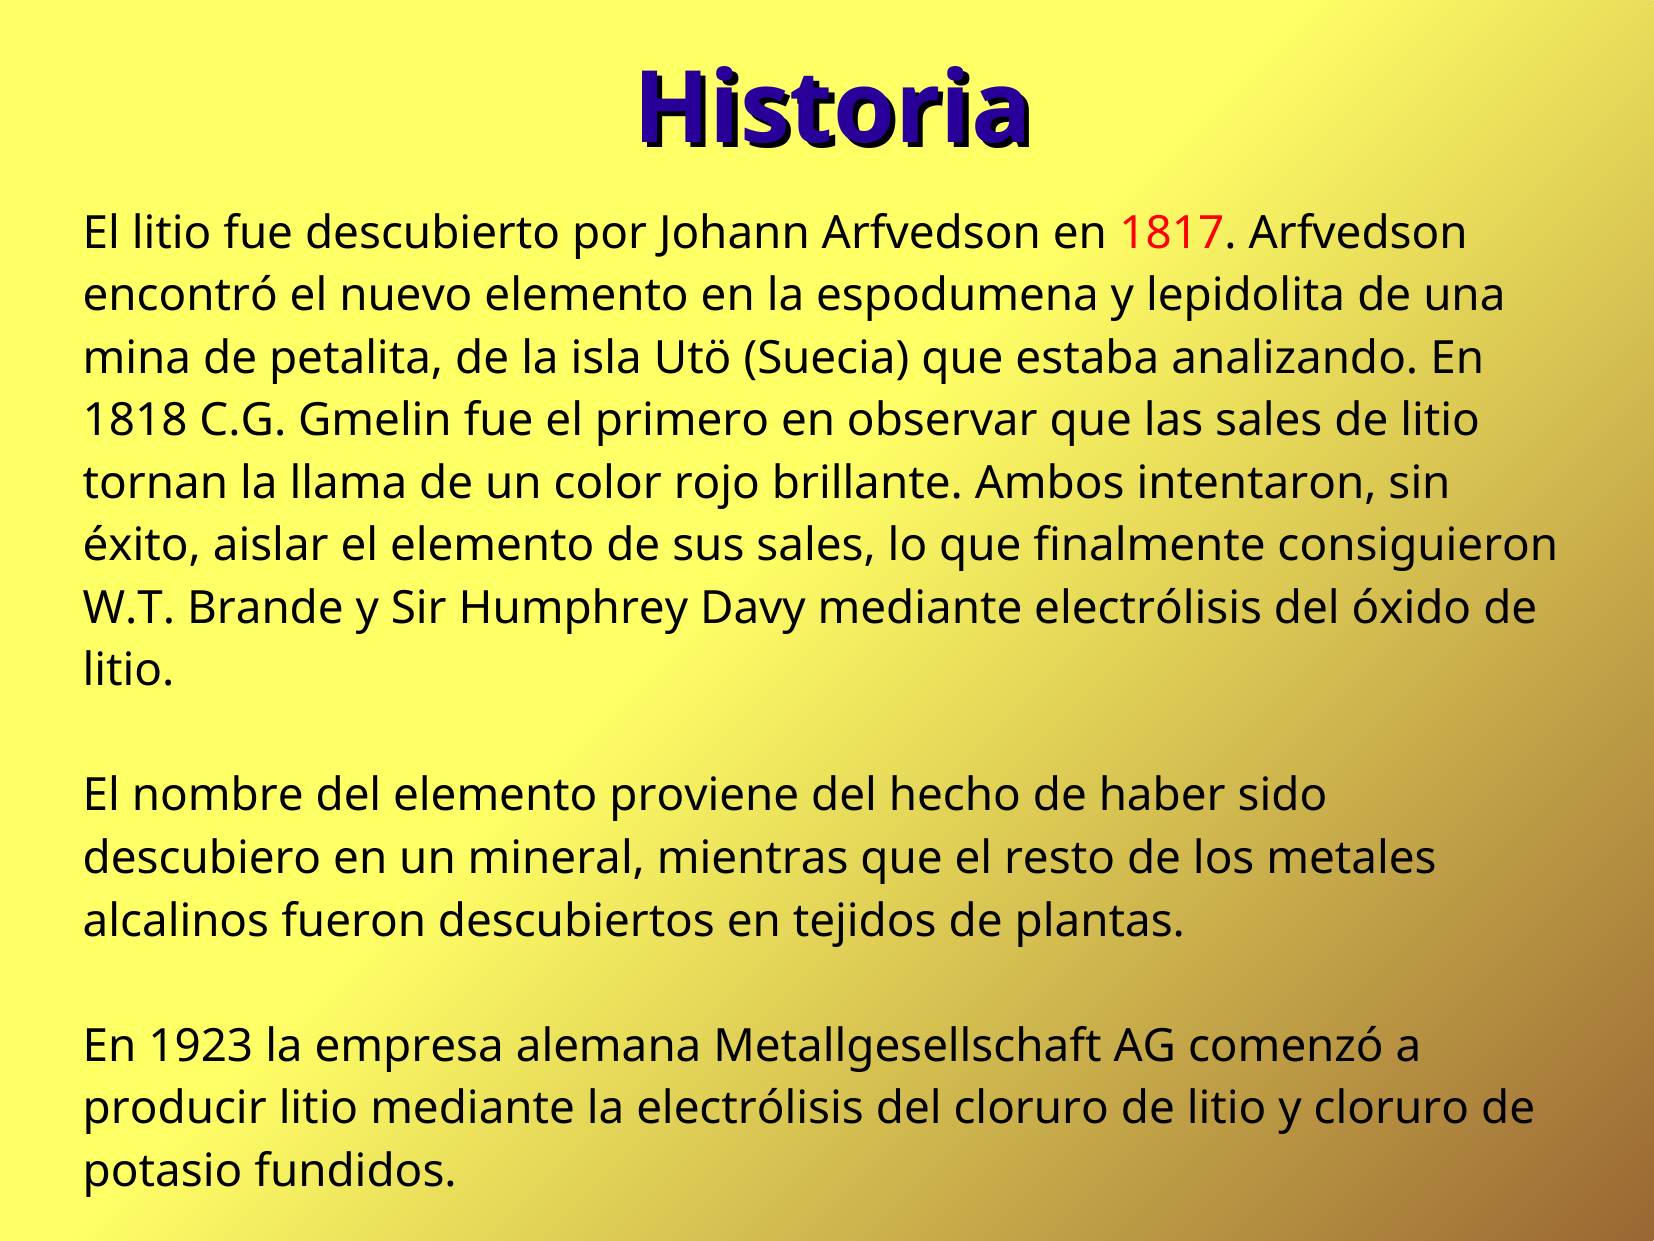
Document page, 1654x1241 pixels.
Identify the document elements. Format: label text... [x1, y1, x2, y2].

title Historia [88, 0, 1577, 207]
subtitle El litio fue descubierto por Johann Arfvedson en 1817. Arfvedson encontró el nuevo elemento en la espodumena y lepidolita de una mina de petalita, de la isla Utö (Suecia) que estaba analizando. En 1818 C.G. Gmelin fue el primero en observar que las sales de litio tornan la llama de un color rojo brillante. Ambos intentaron, sin éxito, aislar el elemento de sus sales, lo que finalmente consiguieron W.T. Brande y Sir Humphrey Davy mediante electrólisis del óxido de litio. El nombre del elemento proviene del hecho de haber sido descubiero en un mineral, mientras que el resto de los metales alcalinos fueron descubiertos en tejidos de plantas. En 1923 la empresa alemana Metallgesellschaft AG comenzó a producir litio mediante la electrólisis del cloruro de litio y cloruro de potasio fundidos. [82, 220, 1571, 1178]
